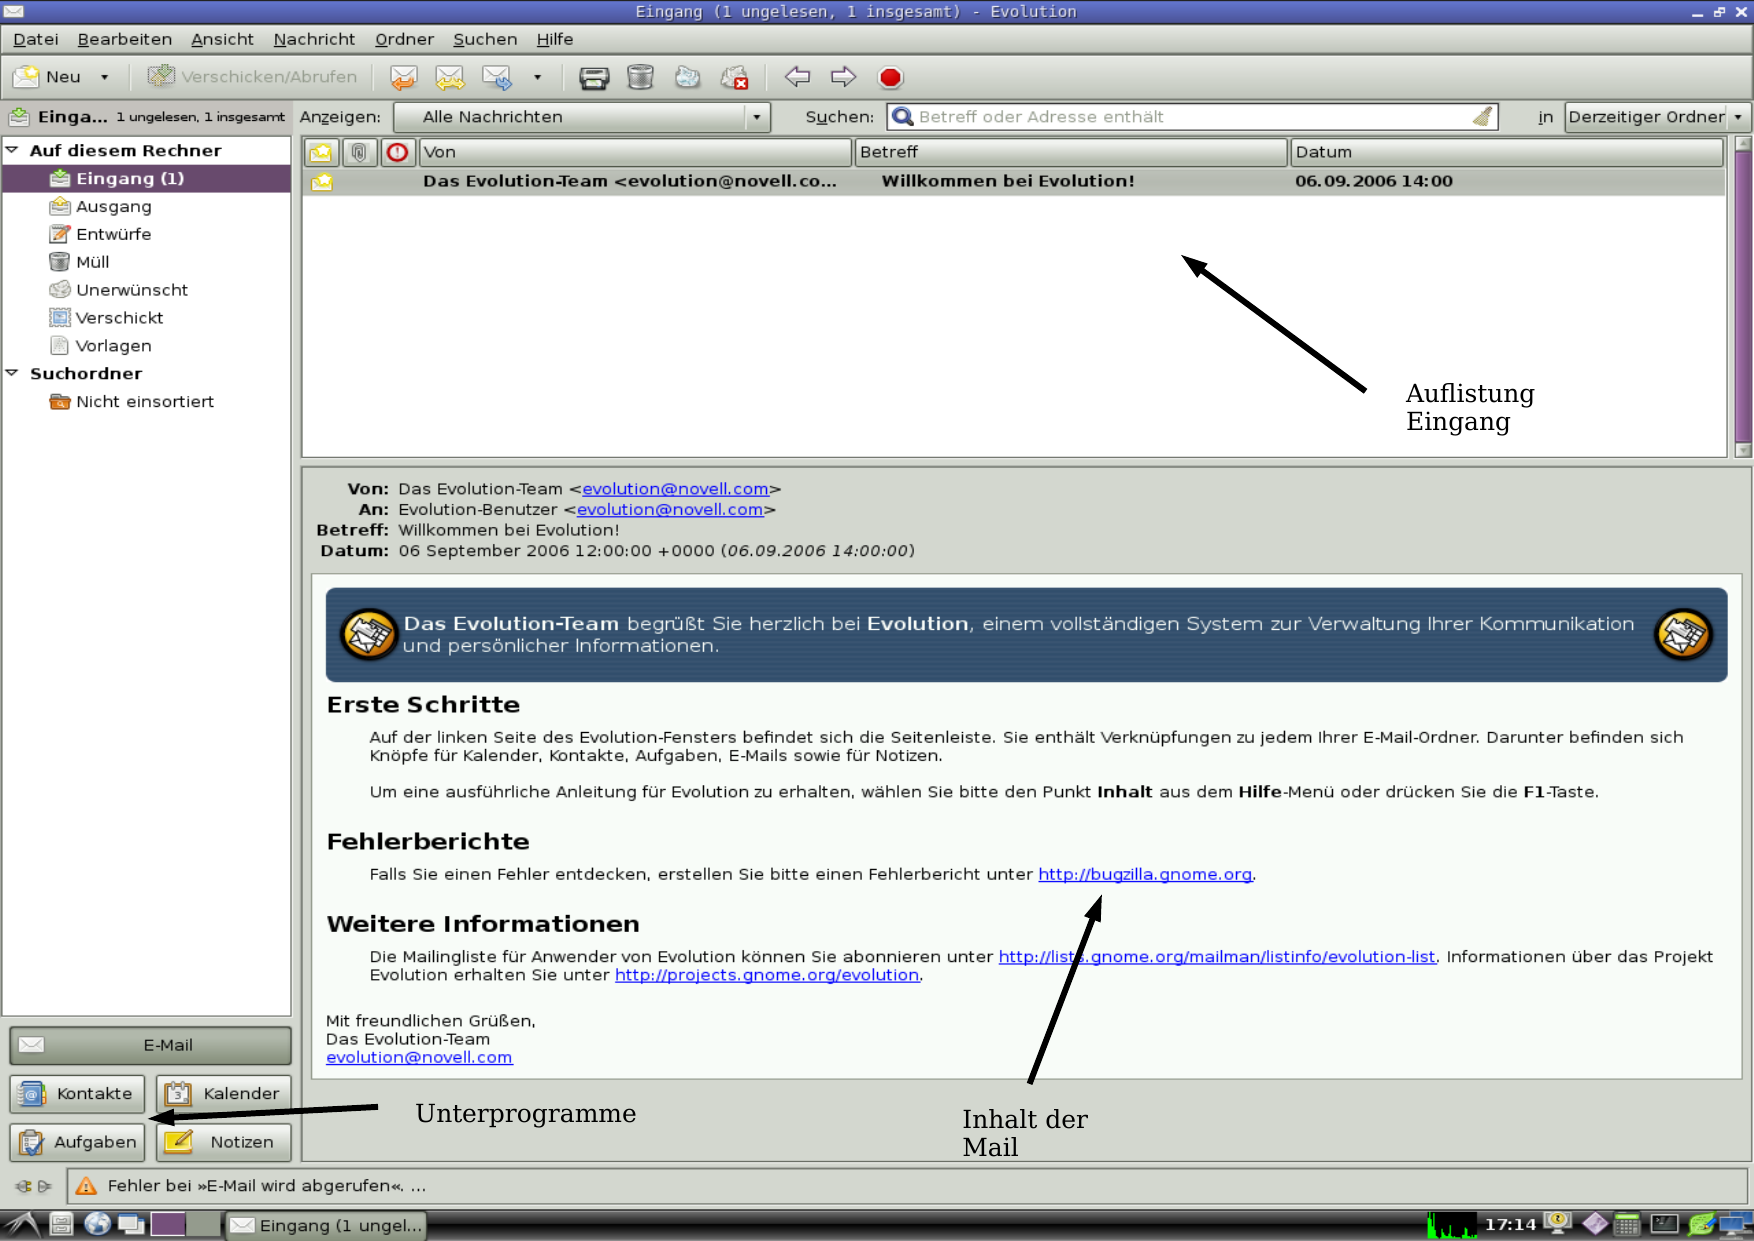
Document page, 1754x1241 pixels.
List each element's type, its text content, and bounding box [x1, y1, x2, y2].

picture [0, 0, 1754, 1241]
text_box Auflistung Eingang [1391, 372, 1573, 443]
text_box Unterprogramme [400, 1092, 709, 1146]
text_box Inhalt der Mail [947, 1098, 1152, 1152]
